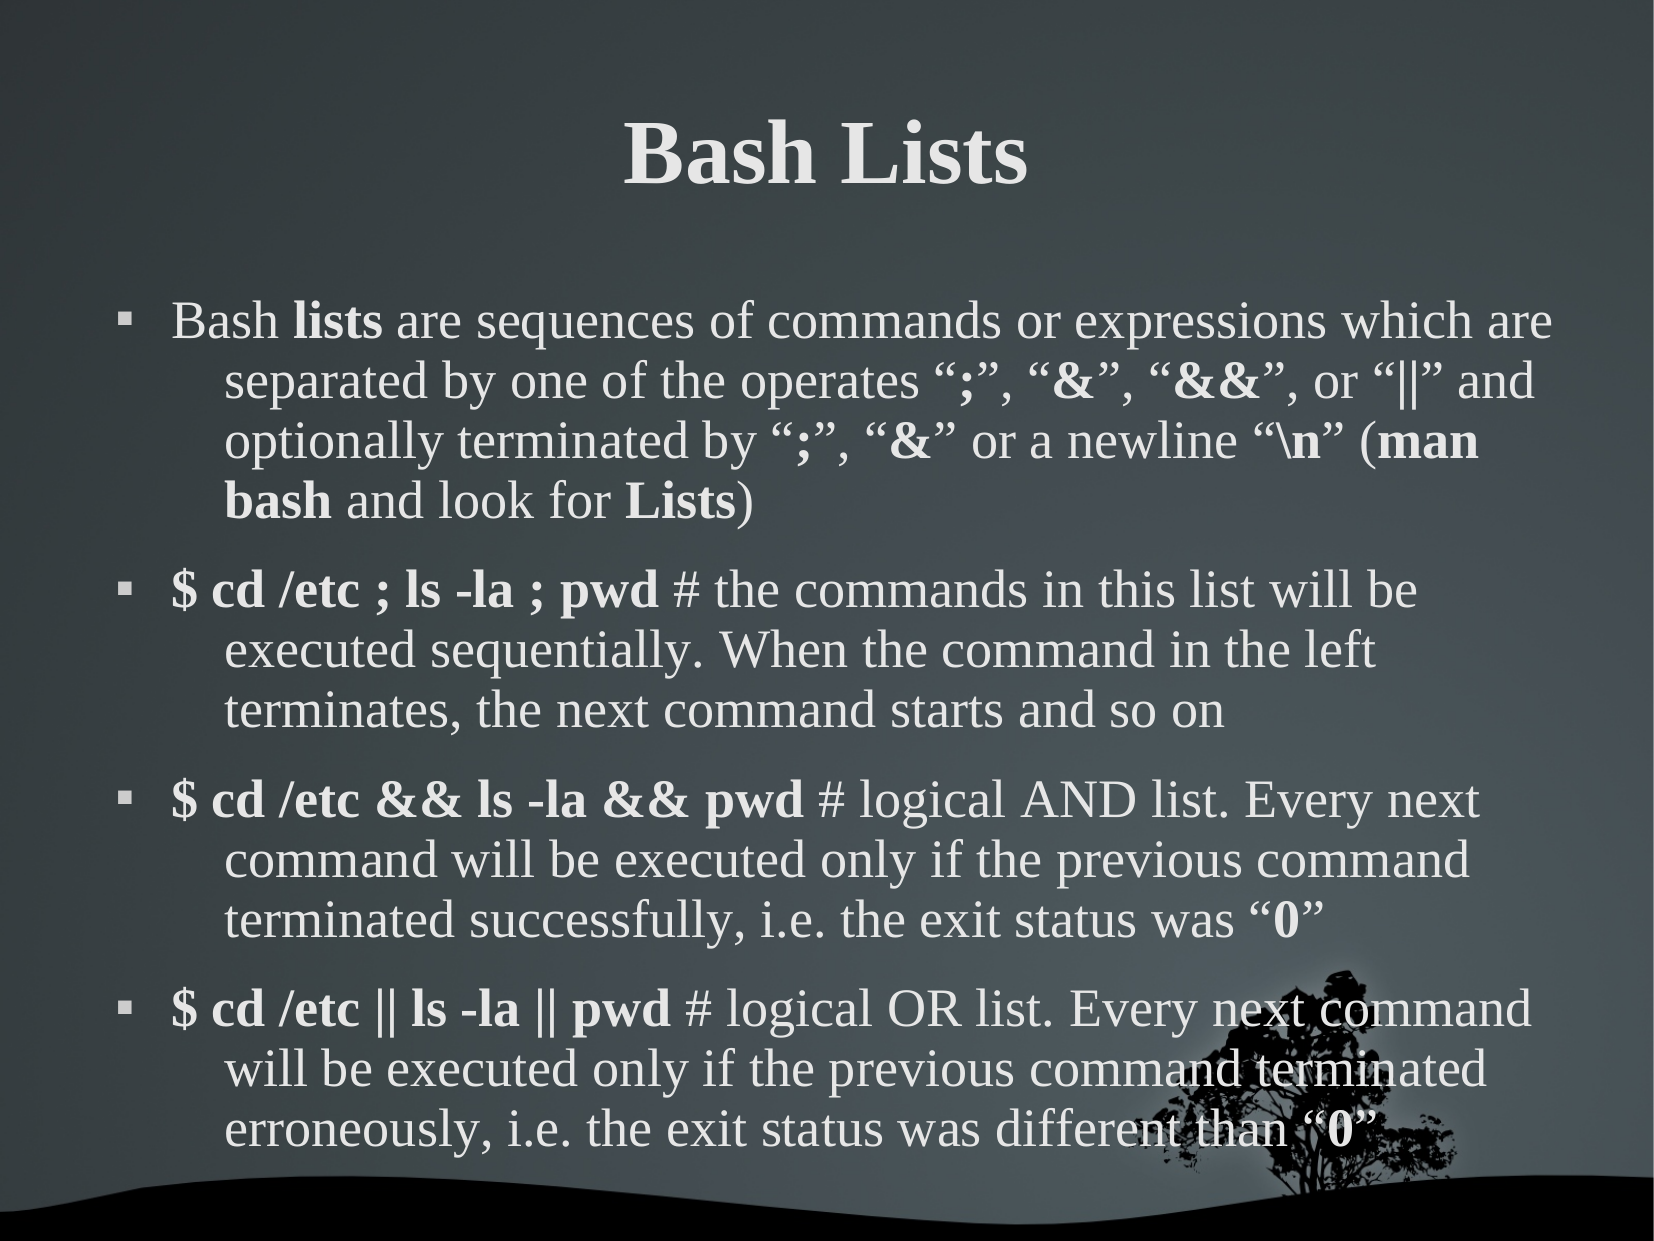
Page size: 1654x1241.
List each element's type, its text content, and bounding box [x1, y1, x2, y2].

list Bash lists are sequences of commands or expressions which are separated by one of the operates “;”, “&”, “&&”, or “||” and optionally terminated by “;”, “&” or a newline “\n” (man bash and look for Lists) $ cd /etc ; ls -la ; pwd # the commands in this list will be executed sequentially. When the command in the left terminates, the next command starts and so on $ cd /etc && ls -la && pwd # logical AND list. Every next command will be executed only if the previous command terminated successfully, i.e. the exit status was “0” $ cd /etc || ls -la || pwd # logical OR list. Every next command will be executed only if the previous command terminated erroneously, i.e. the exit status was different than “0” [82, 290, 1571, 1175]
title Bash Lists [82, 49, 1571, 257]
picture [0, 0, 1654, 1241]
